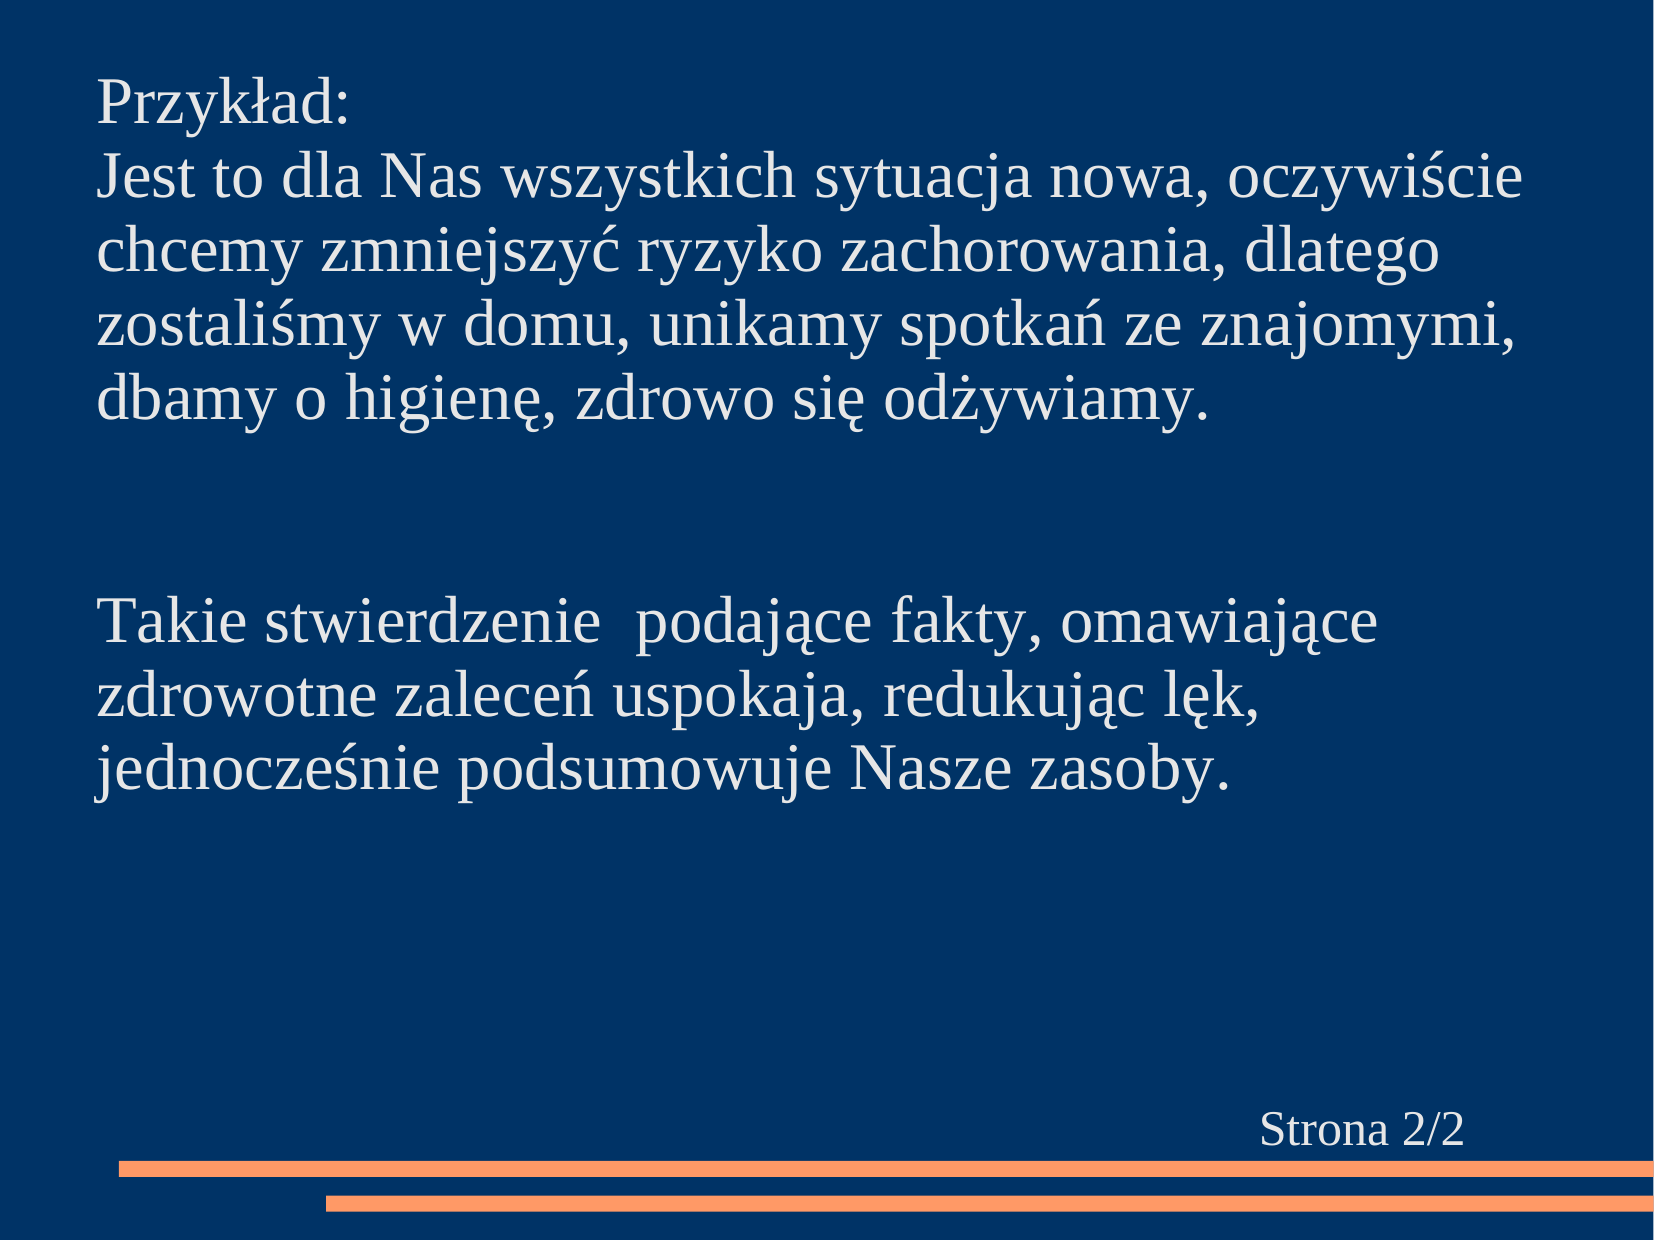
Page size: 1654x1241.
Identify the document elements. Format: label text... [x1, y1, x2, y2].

list Przykład: Jest to dla Nas wszystkich sytuacja nowa, oczywiście chcemy zmniejszyć ryzyko zachorowania, dlatego zostaliśmy w domu, unikamy spotkań ze znajomymi, dbamy o higienę, zdrowo się odżywiamy. Takie stwierdzenie podające fakty, omawiające zdrowotne zaleceń uspokaja, redukując lęk, jednocześnie podsumowuje Nasze zasoby. Strona 2/2 [96, 64, 1536, 1241]
